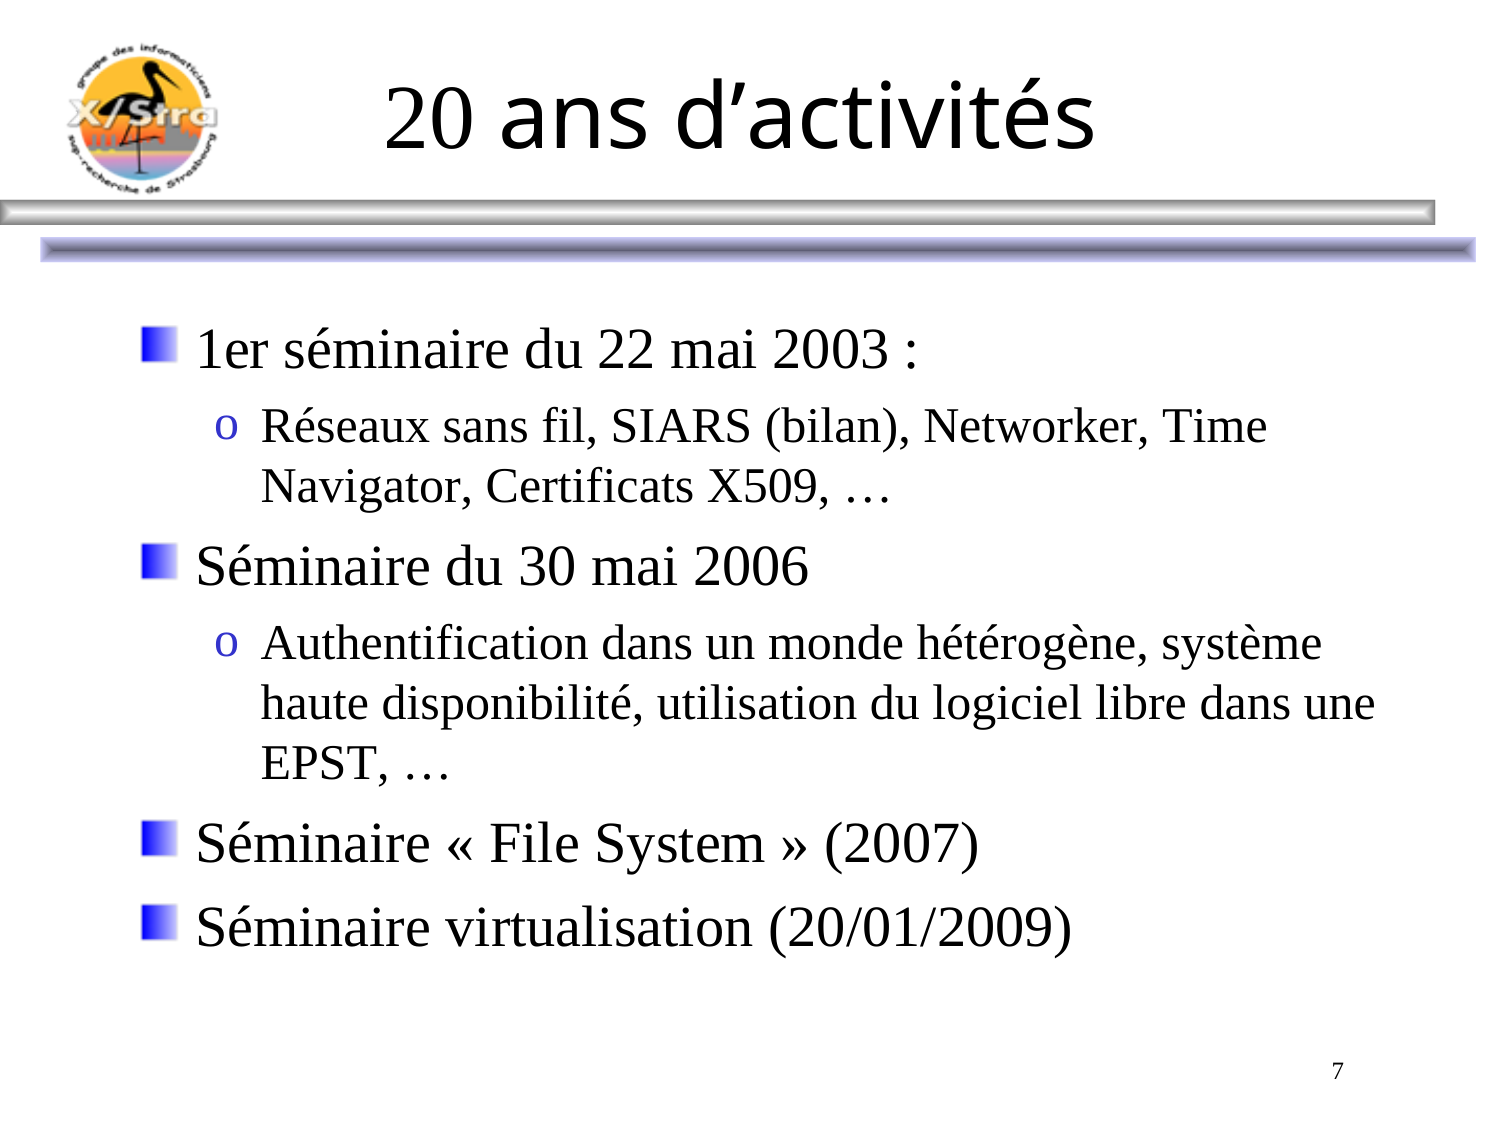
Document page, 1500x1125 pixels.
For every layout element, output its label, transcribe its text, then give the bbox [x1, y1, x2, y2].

picture [53, 175, 231, 208]
list 1er séminaire du 22 mai 2003 : Réseaux sans fil, SIARS (bilan), Networker, Time Navigator, Certificats X509, … Séminaire du 30 mai 2006 Authentification dans un monde hétérogène, système haute disponibilité, utilisation du logiciel libre dans une EPST, … Séminaire « File System » (2007) Séminaire virtualisation (20/01/2009) [123, 302, 1458, 978]
title 20 ans d’activités [50, 0, 1431, 175]
